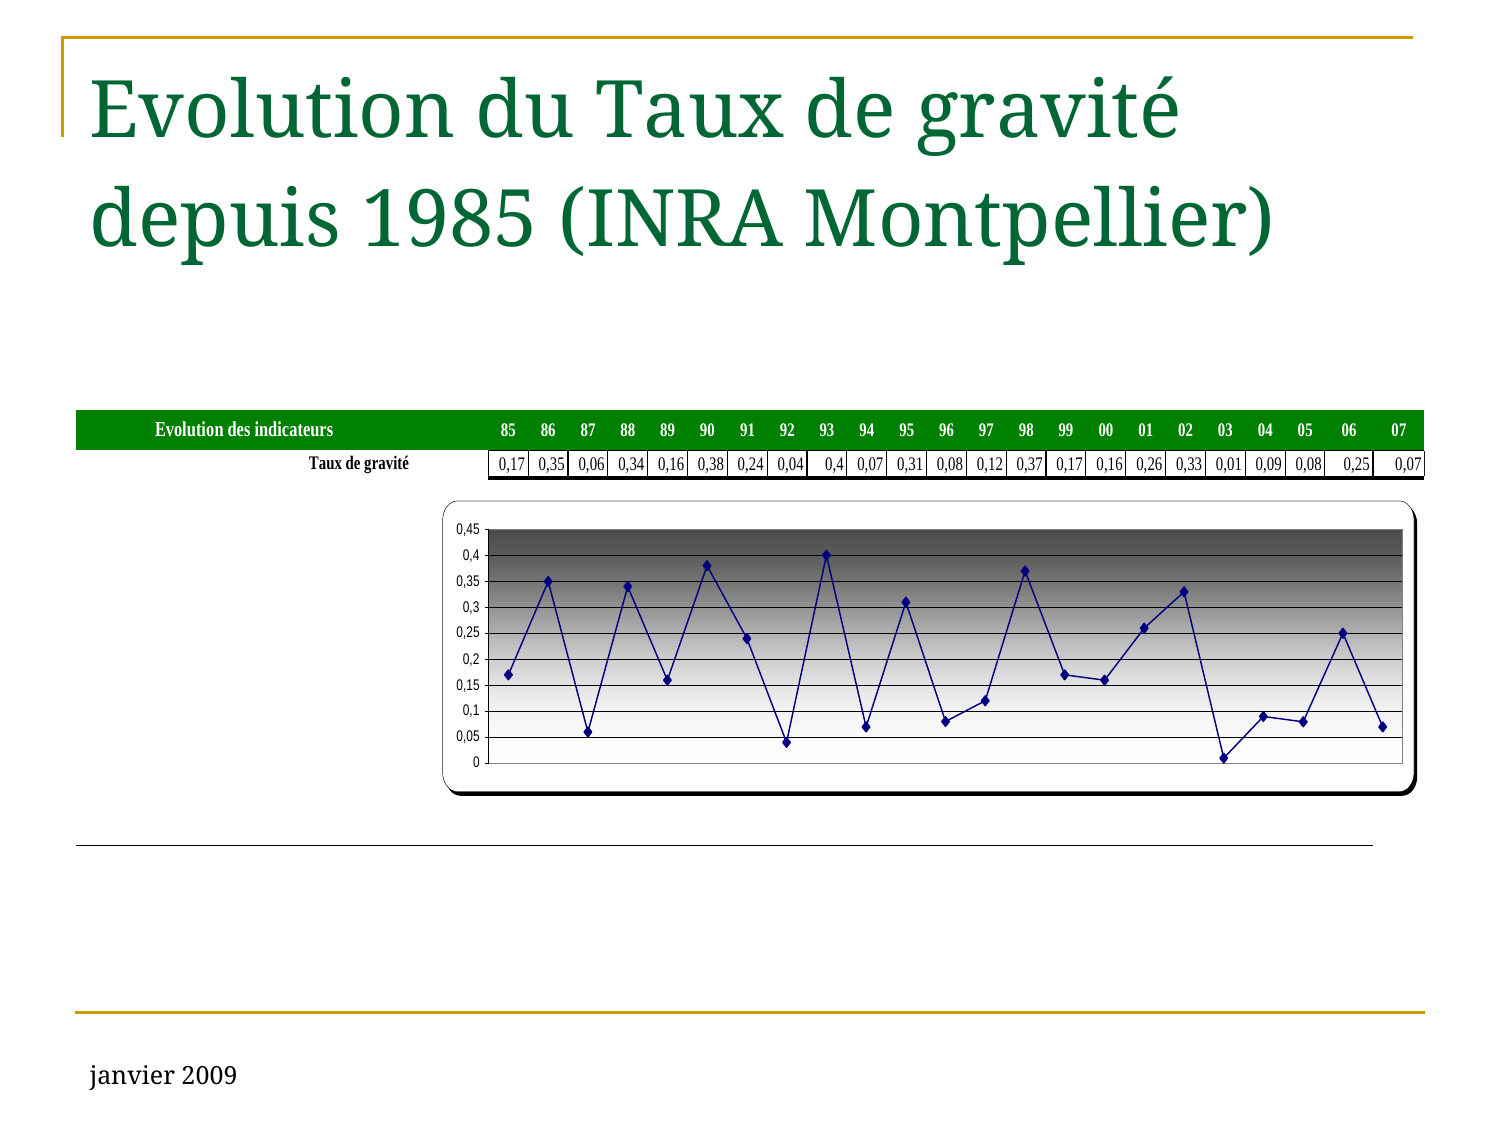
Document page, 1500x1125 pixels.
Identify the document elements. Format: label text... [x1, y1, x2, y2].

title Evolution du Taux de gravité depuis 1985 (INRA Montpellier) [75, 45, 1426, 252]
picture [75, 409, 1426, 847]
